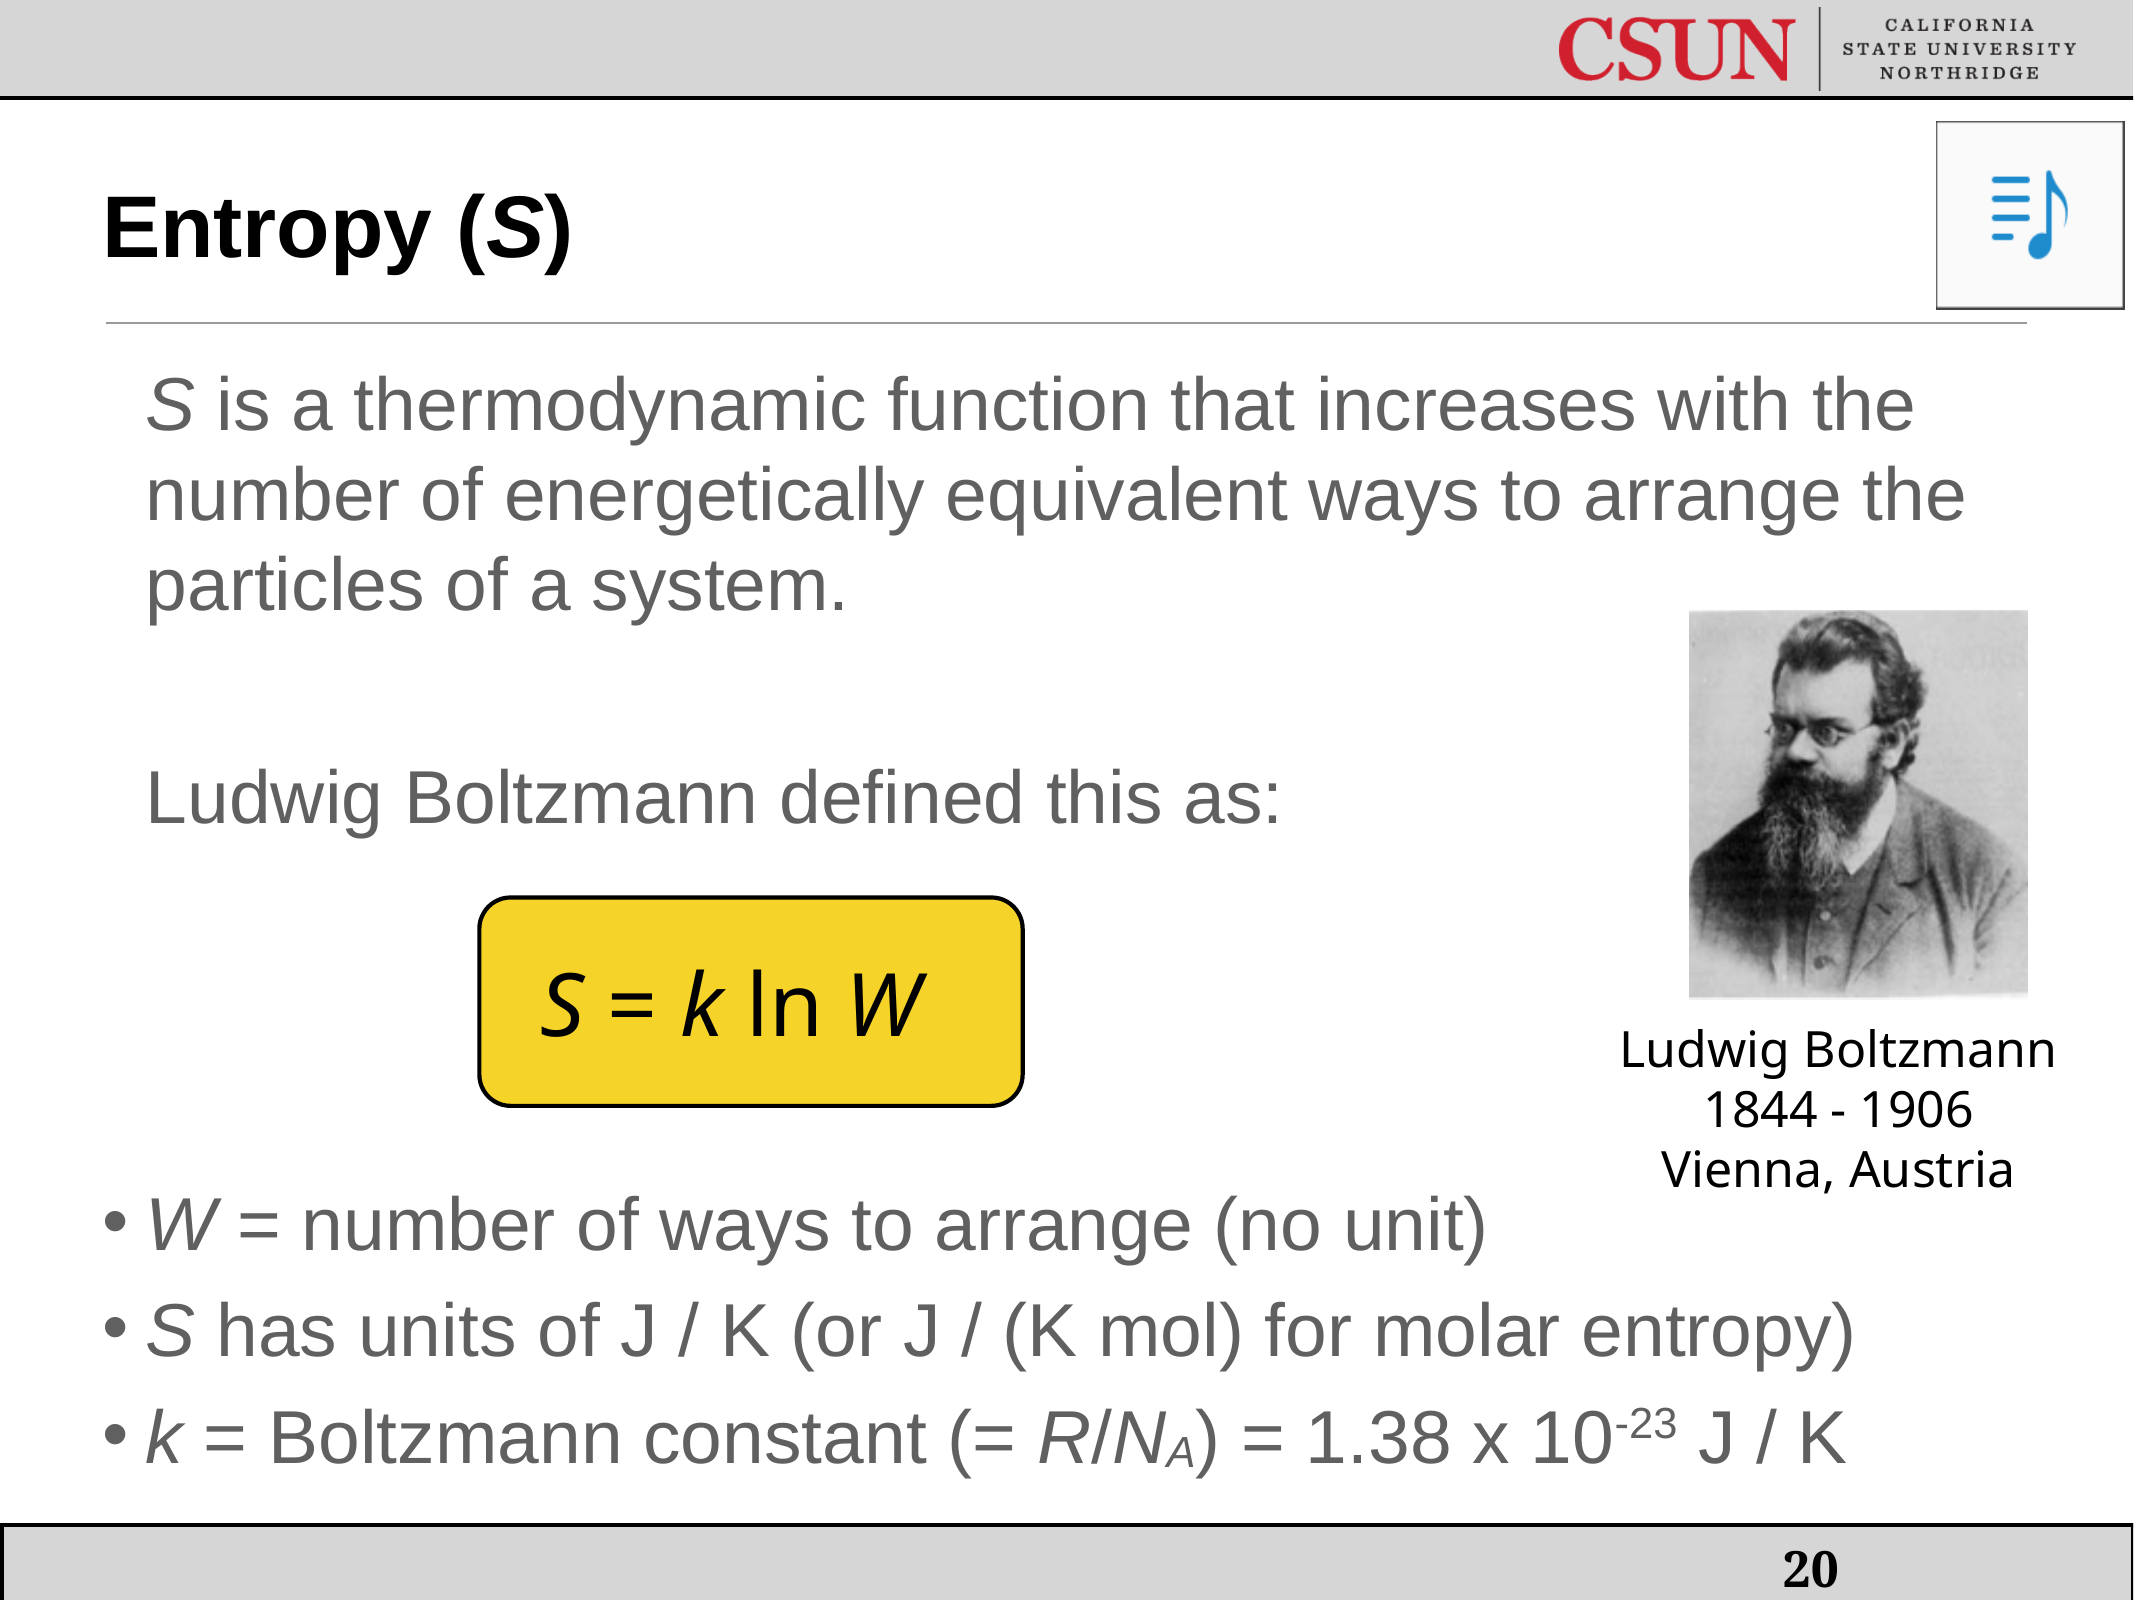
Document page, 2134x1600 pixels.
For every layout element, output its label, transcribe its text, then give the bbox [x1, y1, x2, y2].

list S is a thermodynamic function that increases with the number of energetically equivalent ways to arrange the particles of a system. Ludwig Boltzmann defined this as: W = number of ways to arrange (no unit) S has units of J / K (or J / (K mol) for molar entropy) k = Boltzmann constant (= R/NA) = 1.38 x 10-23 J / K [93, 346, 2040, 1493]
text_box Ludwig Boltzmann 1844 - 1906 Vienna, Austria [1605, 1009, 2097, 1205]
title Entropy (S) [93, 104, 2040, 284]
text_box [1935, 120, 2126, 311]
picture [1689, 610, 2028, 1000]
picture [1559, 7, 2076, 91]
text_box S = k ln W [532, 940, 930, 1063]
